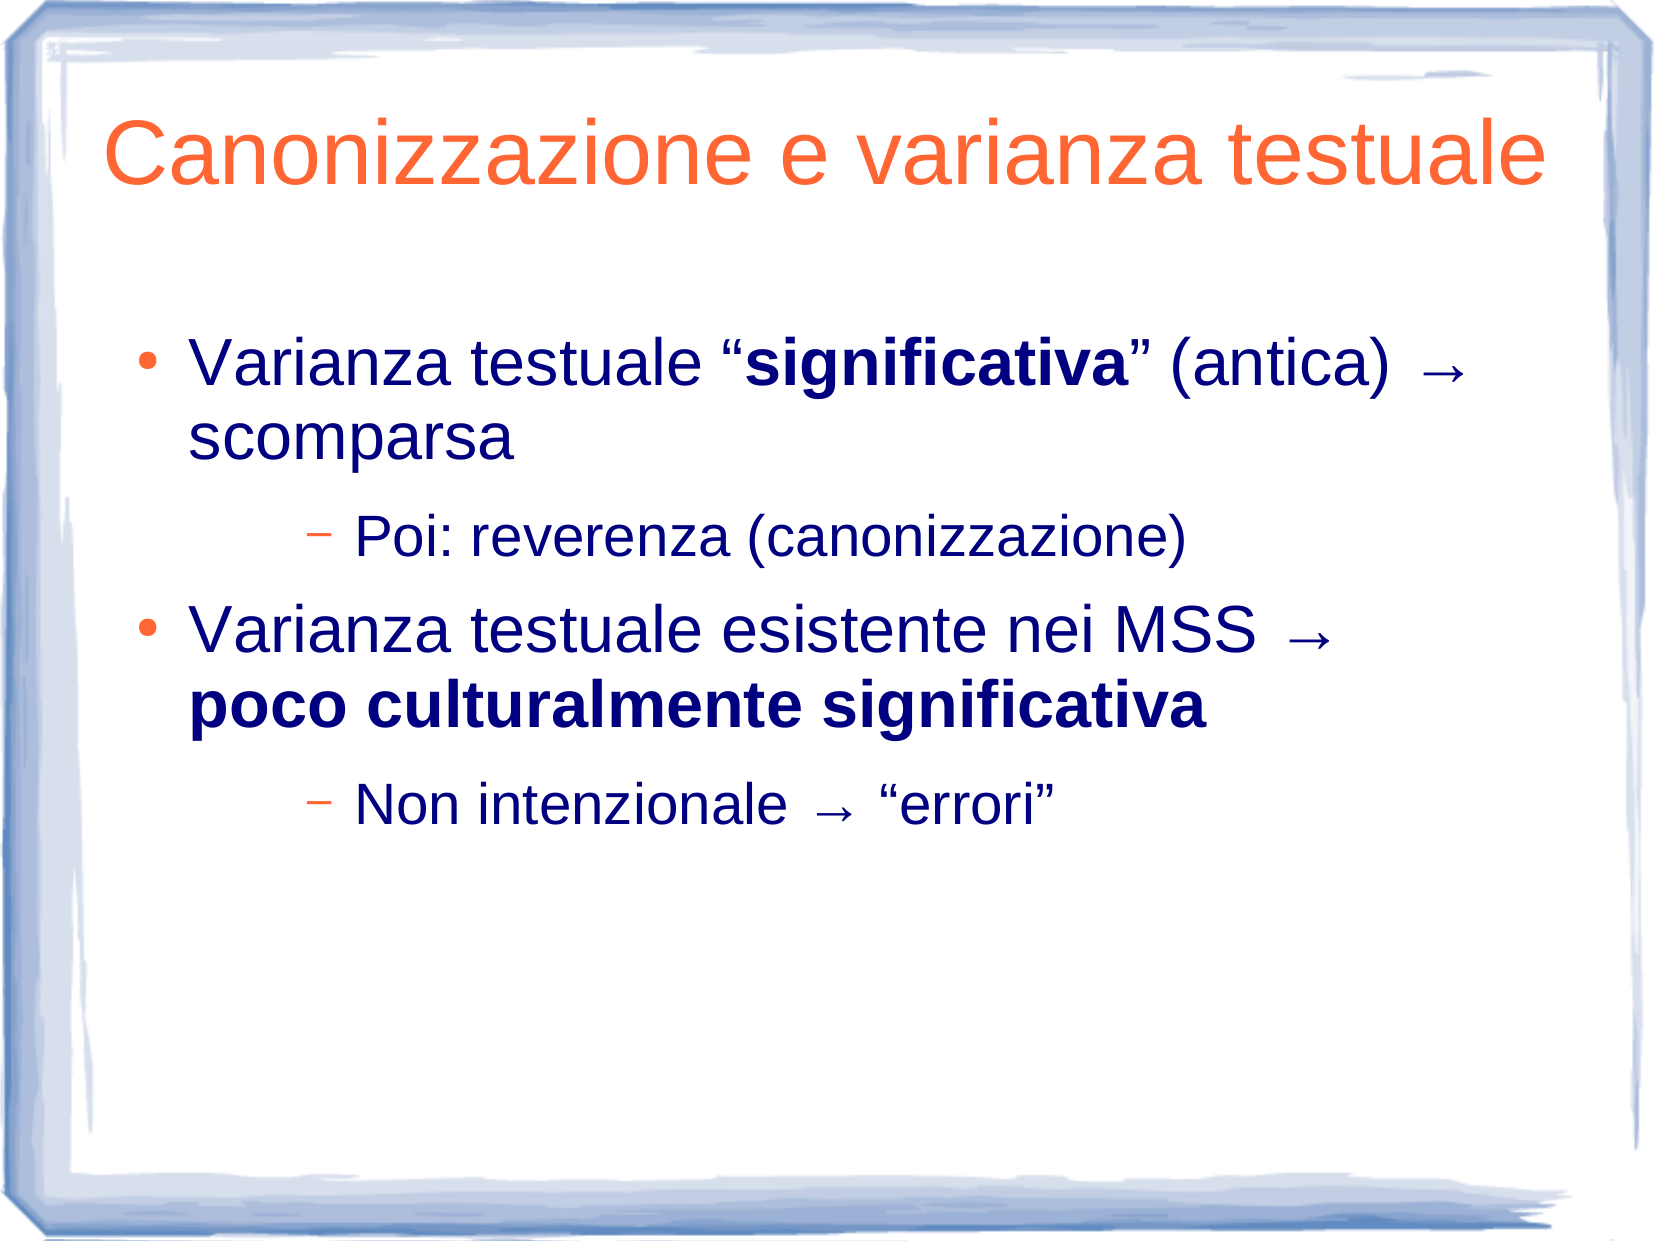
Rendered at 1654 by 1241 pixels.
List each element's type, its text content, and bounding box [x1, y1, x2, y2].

picture [0, 0, 1654, 1241]
list Varianza testuale “significativa” (antica) → scomparsa Poi: reverenza (canonizzazione) Varianza testuale esistente nei MSS → poco culturalmente significativa Non intenzionale → “errori” [118, 324, 1571, 1045]
title Canonizzazione e varianza testuale [82, 49, 1571, 257]
